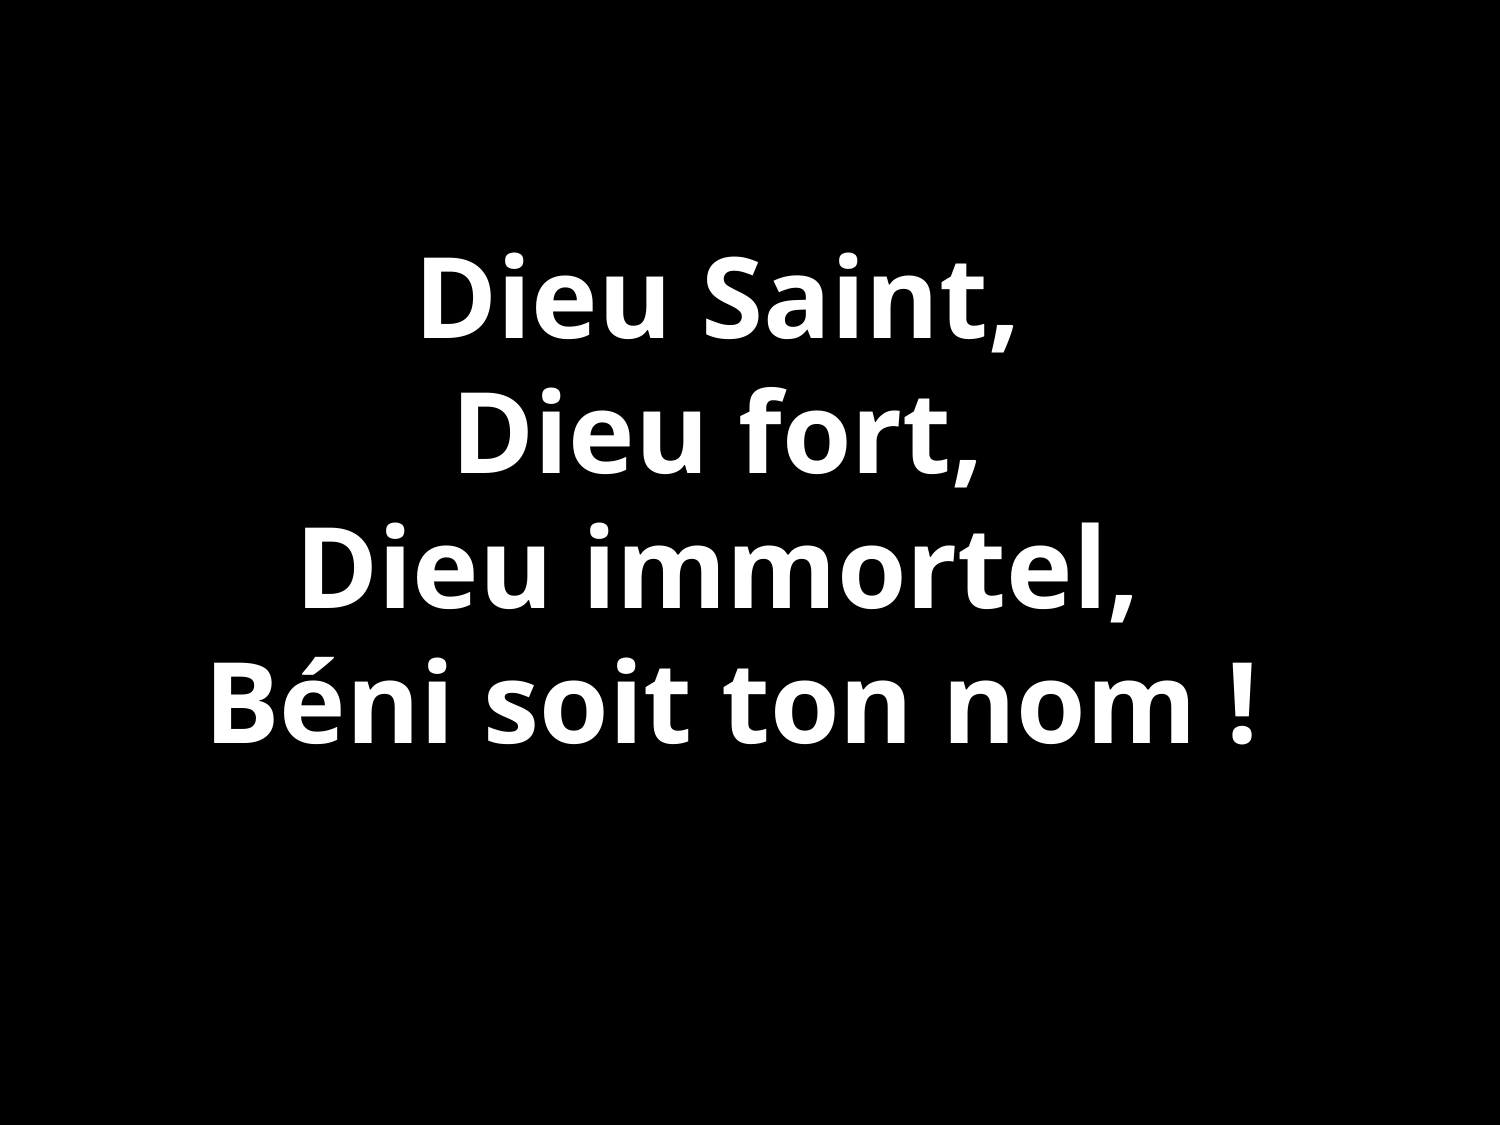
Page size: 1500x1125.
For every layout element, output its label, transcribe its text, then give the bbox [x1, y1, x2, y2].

text_box Dieu Saint, Dieu fort, Dieu immortel, Béni soit ton nom ! [41, 66, 1424, 591]
text_box Dieu Saint, Dieu fort, Dieu immortel, Béni soit ton nom ! [322, 542, 354, 591]
